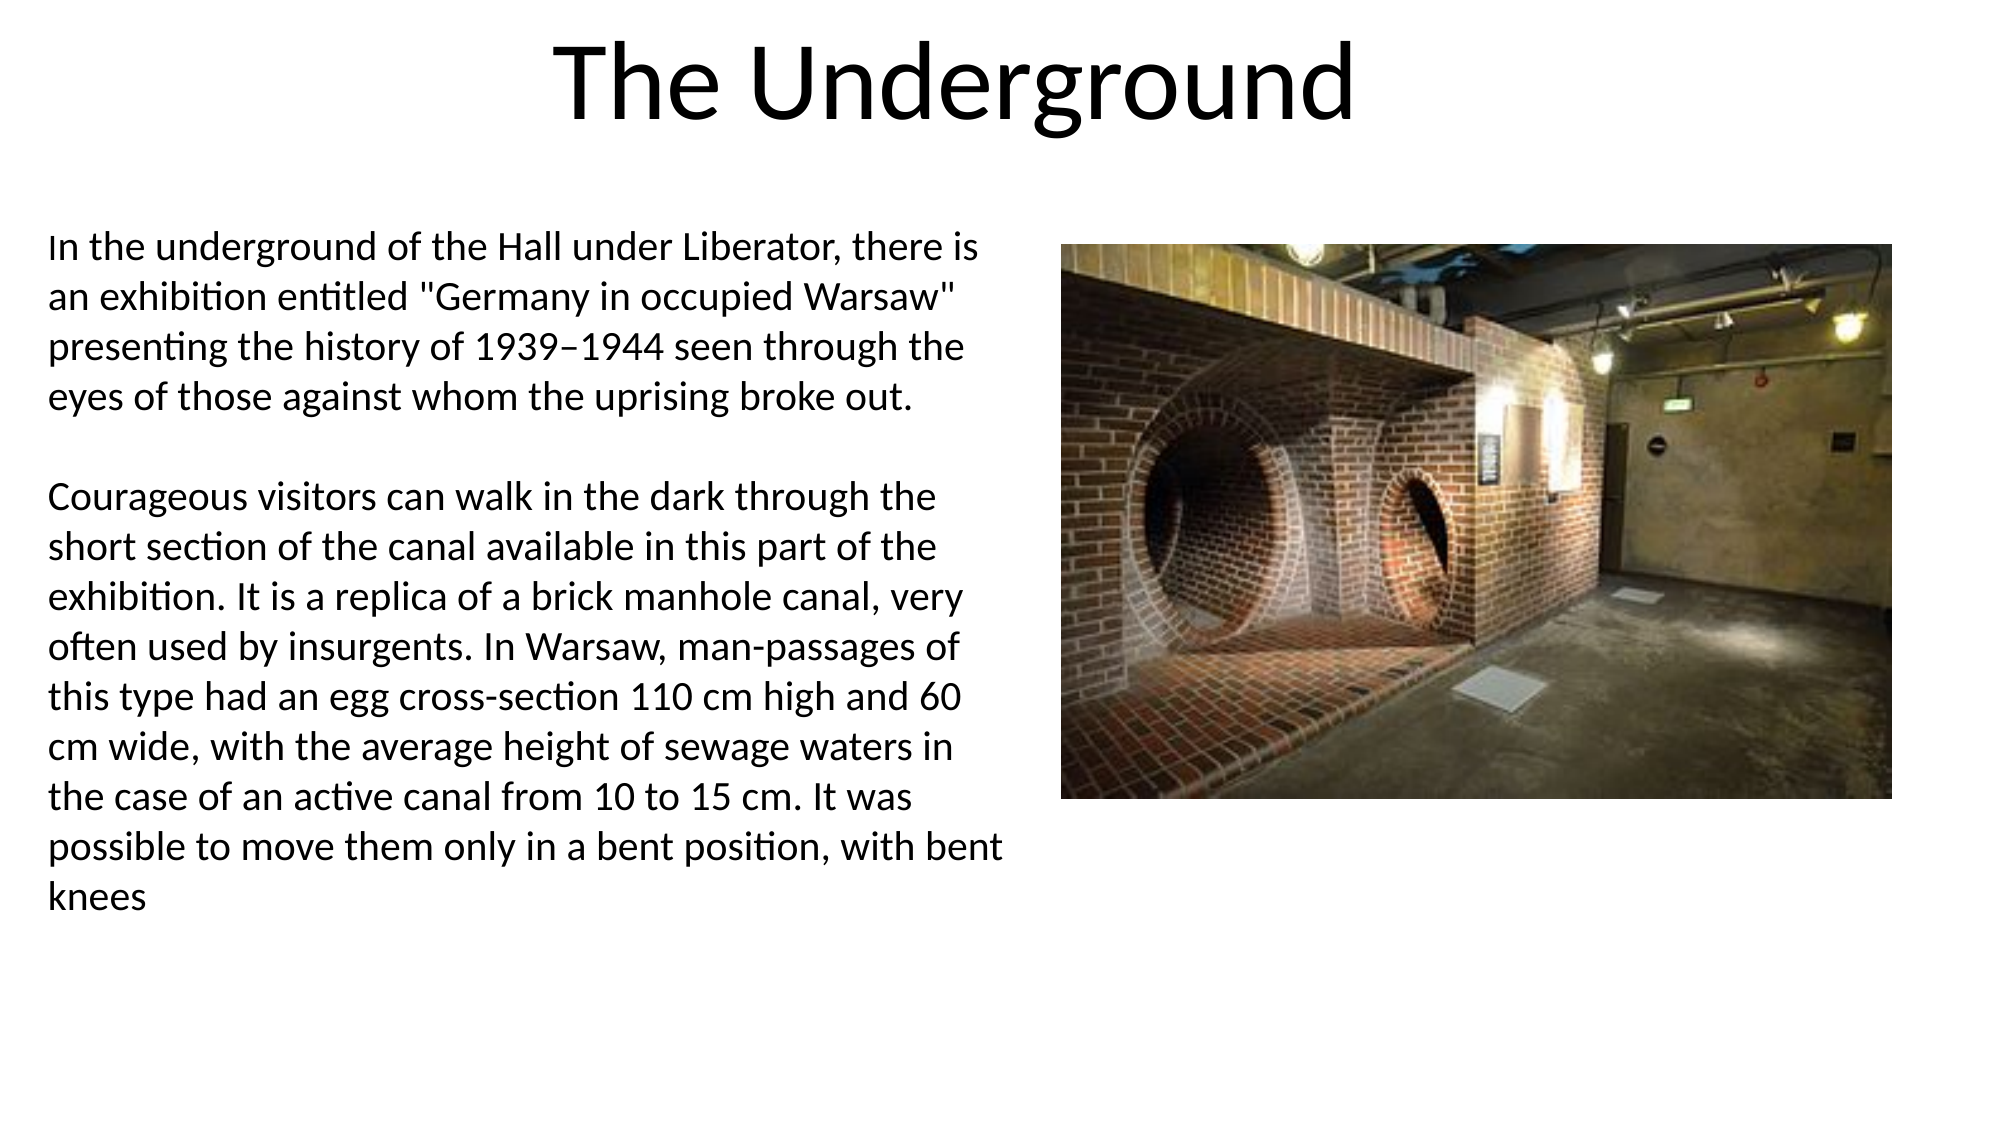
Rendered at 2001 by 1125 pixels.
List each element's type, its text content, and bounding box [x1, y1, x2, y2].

text_box The Underground [537, 0, 1374, 150]
picture [1060, 244, 1892, 799]
text_box In the underground of the Hall under Liberator, there is an exhibition entitled "Germany in occupied Warsaw" presenting the history of 1939–1944 seen through the eyes of those against whom the uprising broke out. Courageous visitors can walk in the dark through the short section of the canal available in this part of the exhibition. It is a replica of a brick manhole canal, very often used by insurgents. In Warsaw, man-passages of this type had an egg cross-section 110 cm high and 60 cm wide, with the average height of sewage waters in the case of an active canal from 10 to 15 cm. It was possible to move them only in a bent position, with bent knees [33, 211, 1034, 927]
